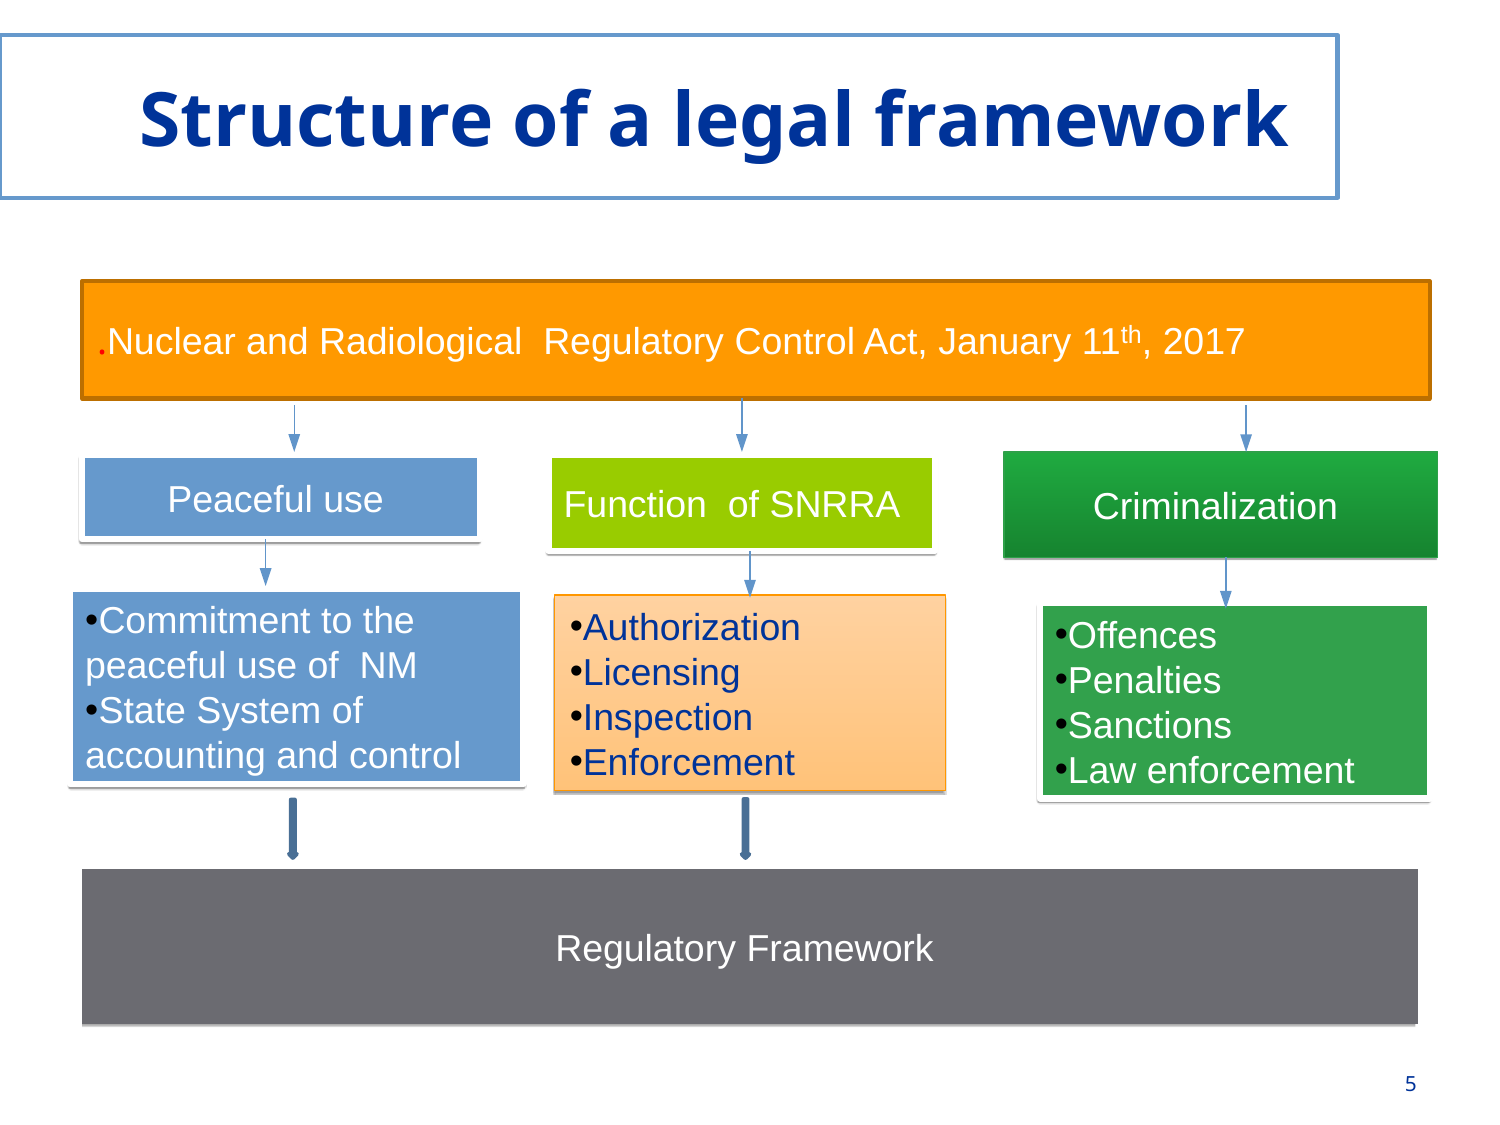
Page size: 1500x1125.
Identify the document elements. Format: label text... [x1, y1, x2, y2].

text_box Authorization Licensing Inspection Enforcement [555, 595, 945, 790]
text_box Nuclear and Radiological Regulatory Control Act, January 11th, 2017. [82, 281, 1430, 399]
text_box Commitment to the peaceful use of NM State System of accounting and control [70, 589, 523, 784]
text_box Regulatory Framework [82, 869, 1418, 1024]
text_box Criminalization [1004, 452, 1438, 557]
text_box Peaceful use [82, 455, 480, 539]
text_box [741, 799, 750, 858]
title Structure of a legal framework [0, 35, 1338, 198]
text_box Offences Penalties Sanctions Law enforcement [1040, 603, 1430, 798]
text_box Function of SNRRA [548, 455, 935, 551]
slide_number 5 [1389, 1063, 1474, 1112]
text_box [289, 799, 297, 858]
